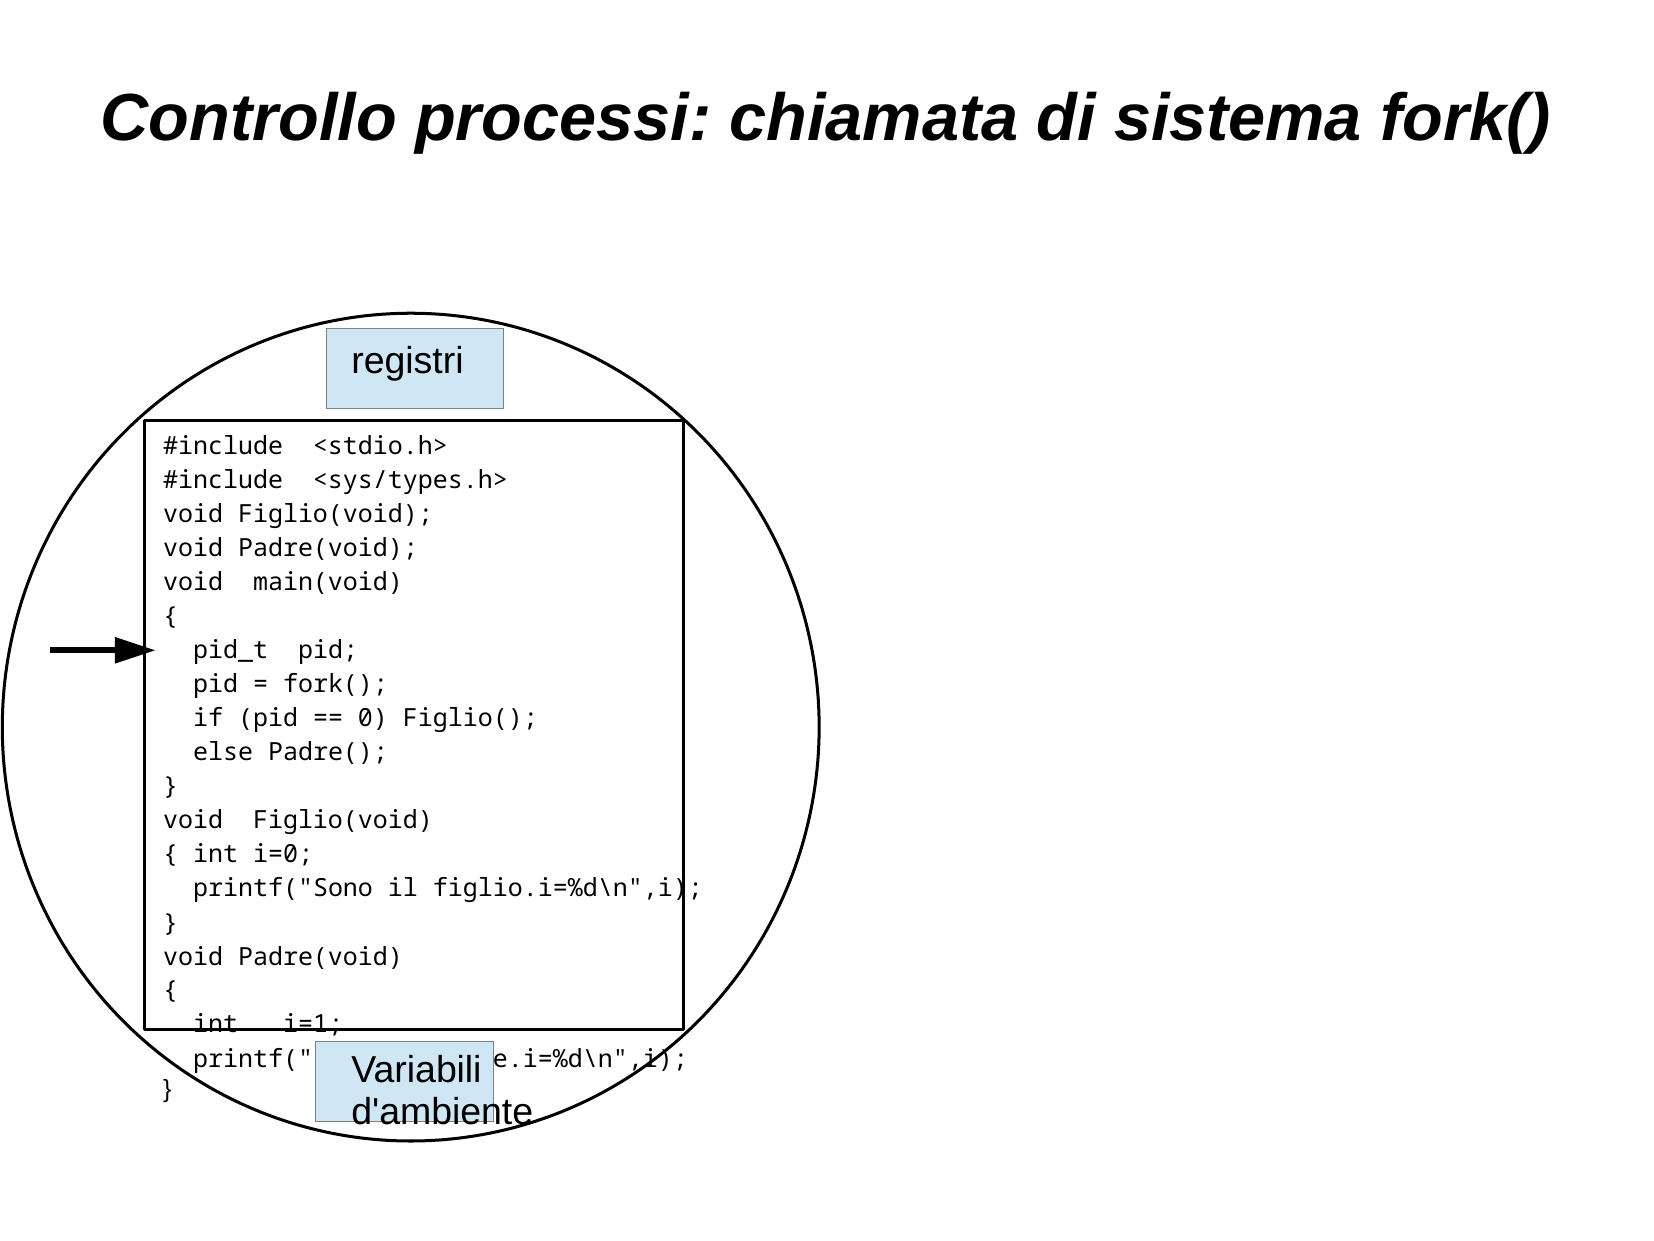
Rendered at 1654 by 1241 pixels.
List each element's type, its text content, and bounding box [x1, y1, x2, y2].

text_box [326, 328, 504, 409]
text_box Variabili d'ambiente [336, 1041, 567, 1141]
title Controllo processi: chiamata di sistema fork() [82, 13, 1571, 222]
text_box registri [336, 332, 567, 389]
text_box #include <stdio.h> #include <sys/types.h> void Figlio(void); void Padre(void); void main(void) { pid_t pid; pid = fork(); if (pid == 0) Figlio(); else Padre(); } void Figlio(void) { int i=0; printf("Sono il figlio.i=%d\n",i); } void Padre(void) { int i=1; printf("Sono il padre.i=%d\n",i); } [685, 420, 828, 1030]
text_box #include <stdio.h> #include <sys/types.h> void Figlio(void); void Padre(void); void main(void) { pid_t pid; pid = fork(); if (pid == 0) Figlio(); else Padre(); } void Figlio(void) { int i=0; printf("Sono il figlio.i=%d\n",i); } void Padre(void) { int i=1; printf("Sono il padre.i=%d\n",i); } [148, 422, 682, 1028]
text_box [315, 1041, 336, 1122]
